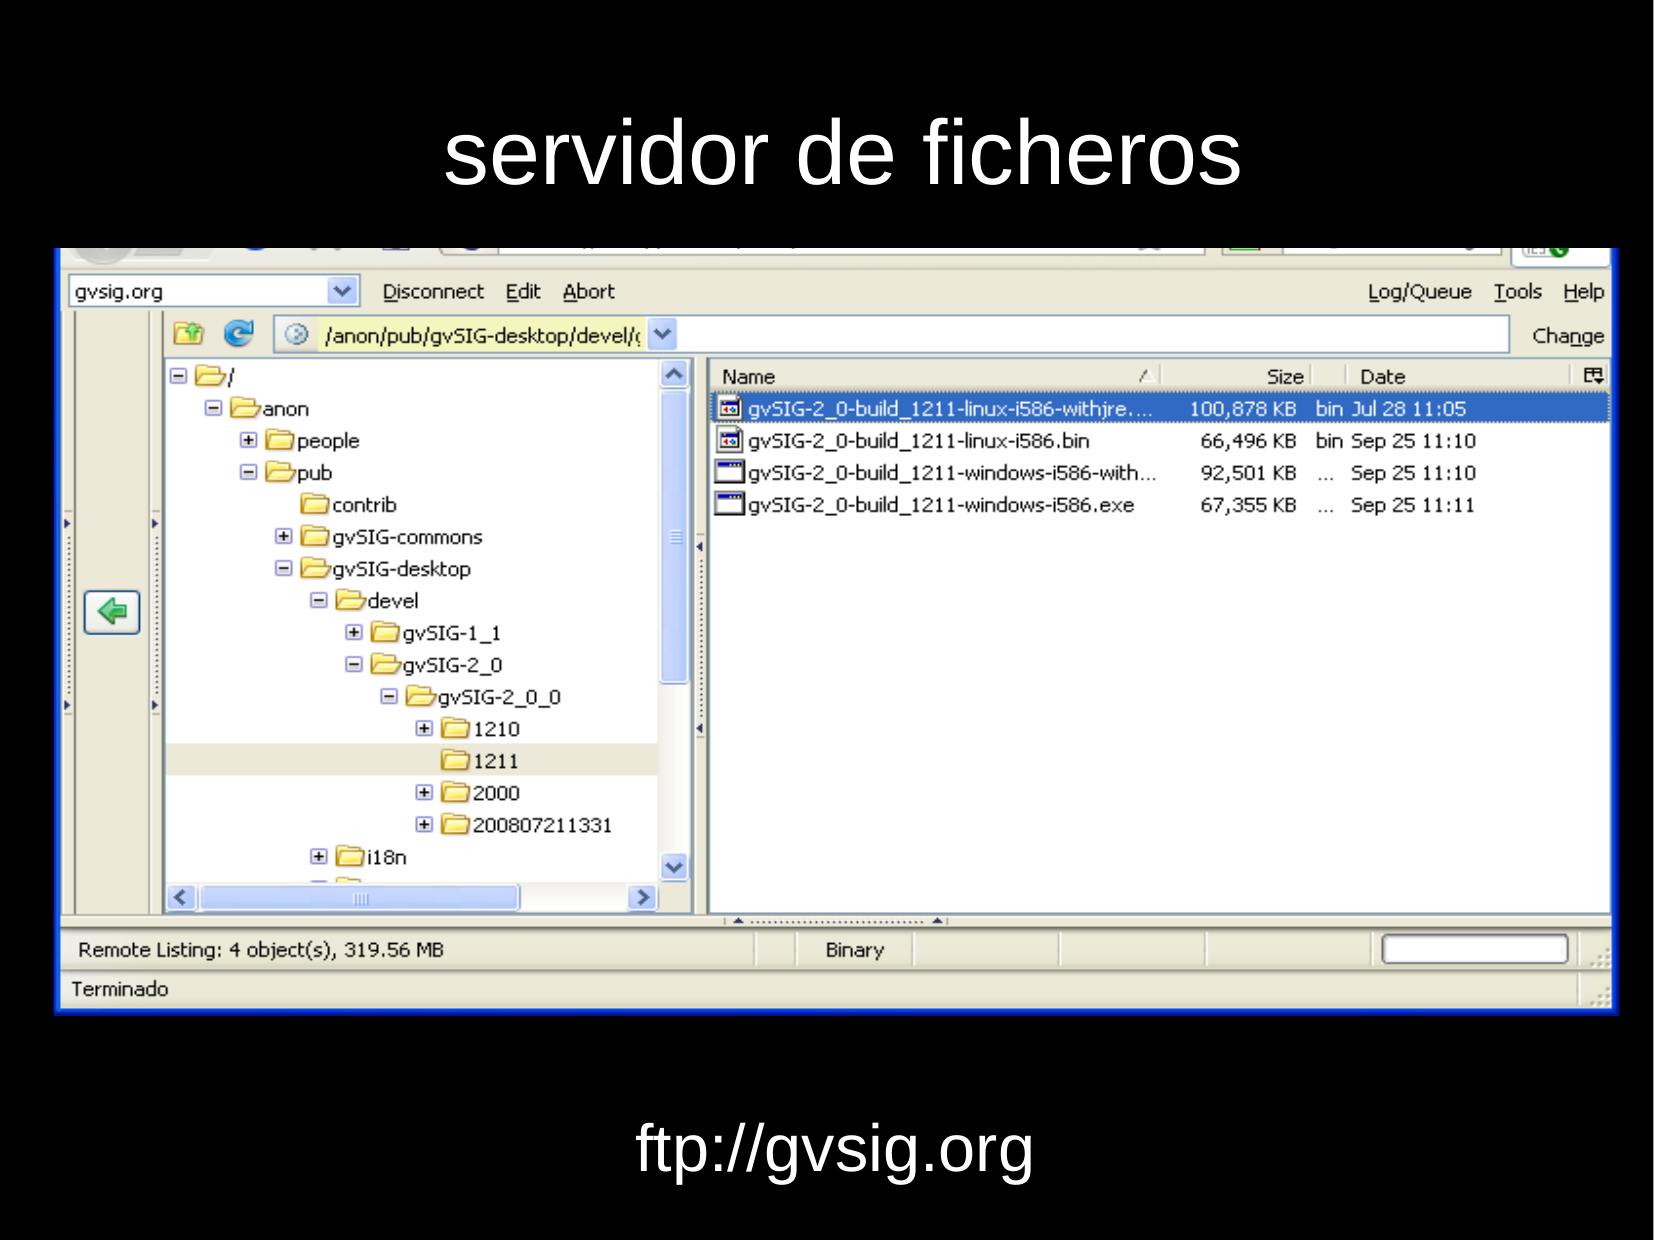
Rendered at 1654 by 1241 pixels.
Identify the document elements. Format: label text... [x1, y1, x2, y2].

picture [53, 248, 1620, 1016]
title servidor de ficheros [82, 49, 1571, 248]
list ftp://gvsig.org [82, 1111, 1571, 1205]
